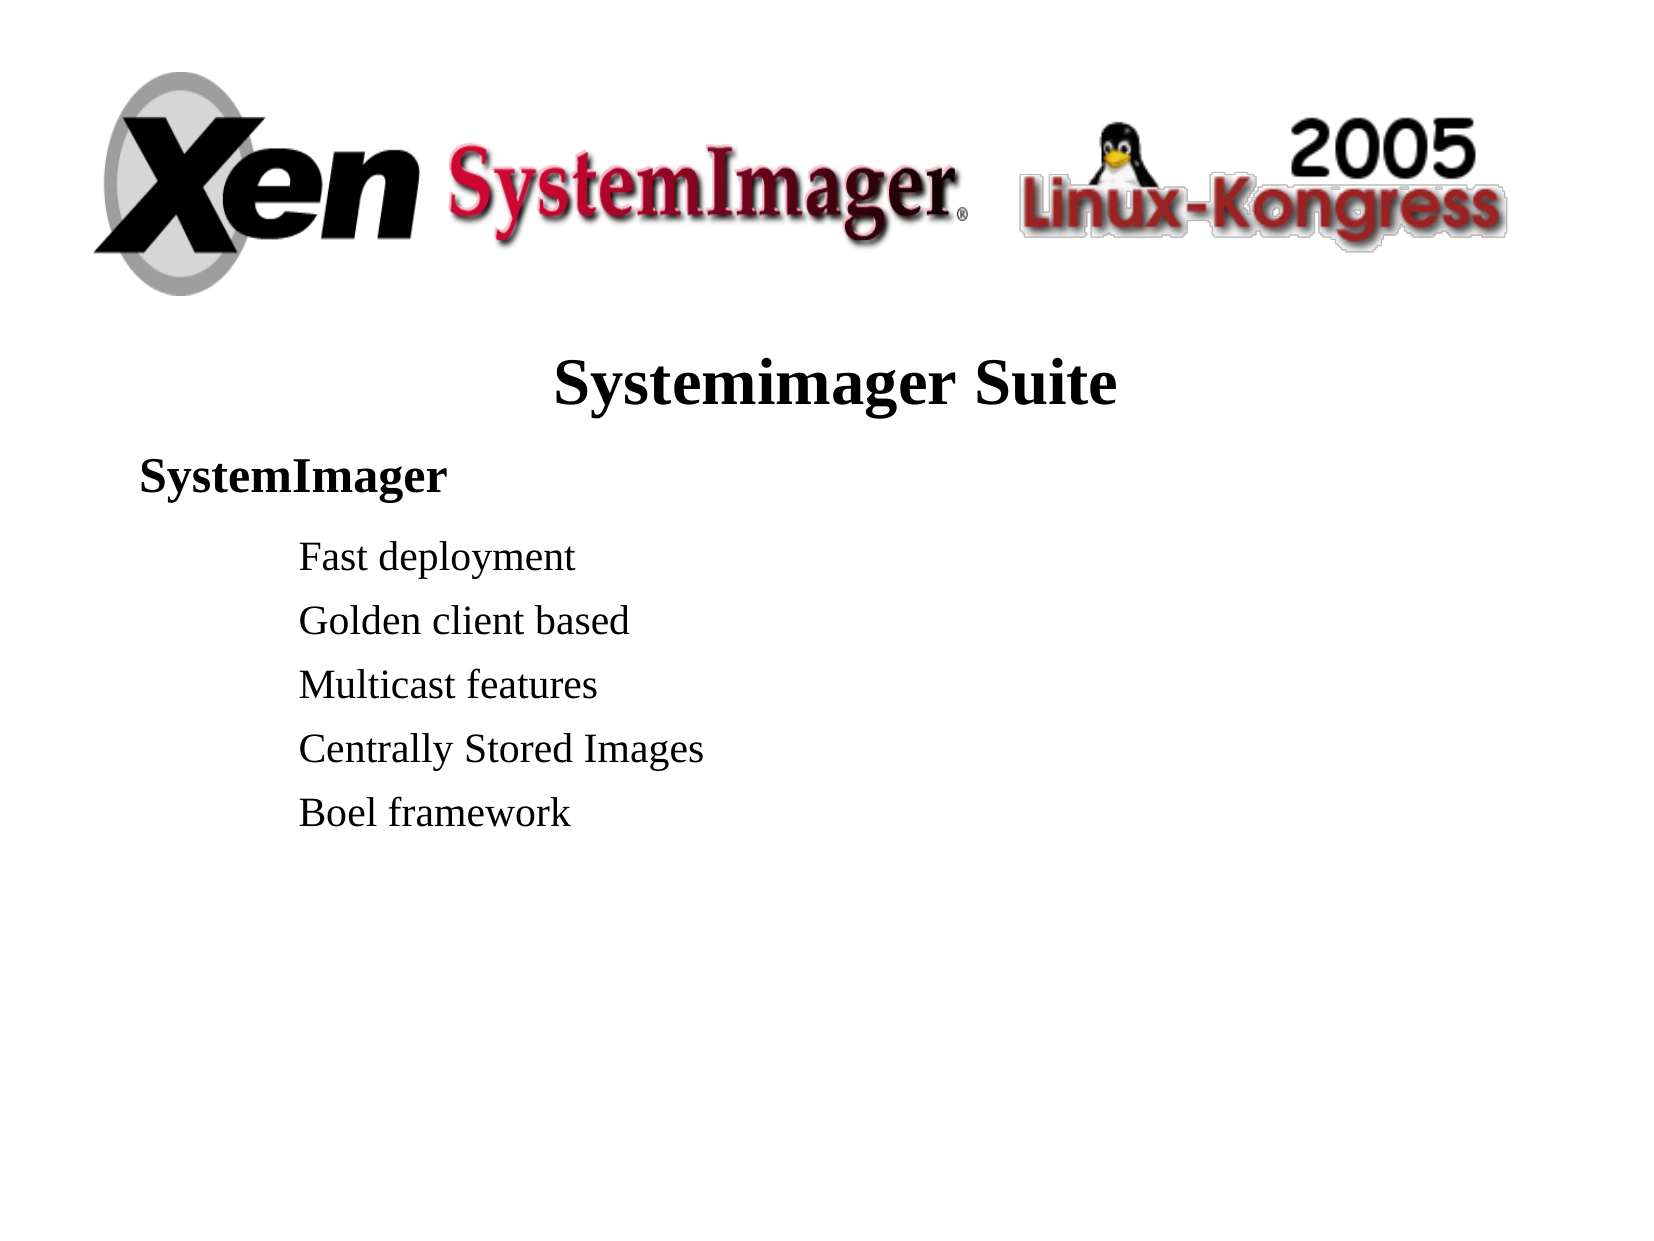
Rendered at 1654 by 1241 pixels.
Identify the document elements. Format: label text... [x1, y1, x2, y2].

picture [445, 132, 971, 254]
list Systemimager Suite SystemImager Fast deployment Golden client based Multicast features Centrally Stored Images Boel framework [121, 344, 1534, 1127]
picture [1006, 106, 1524, 265]
picture [93, 72, 420, 296]
